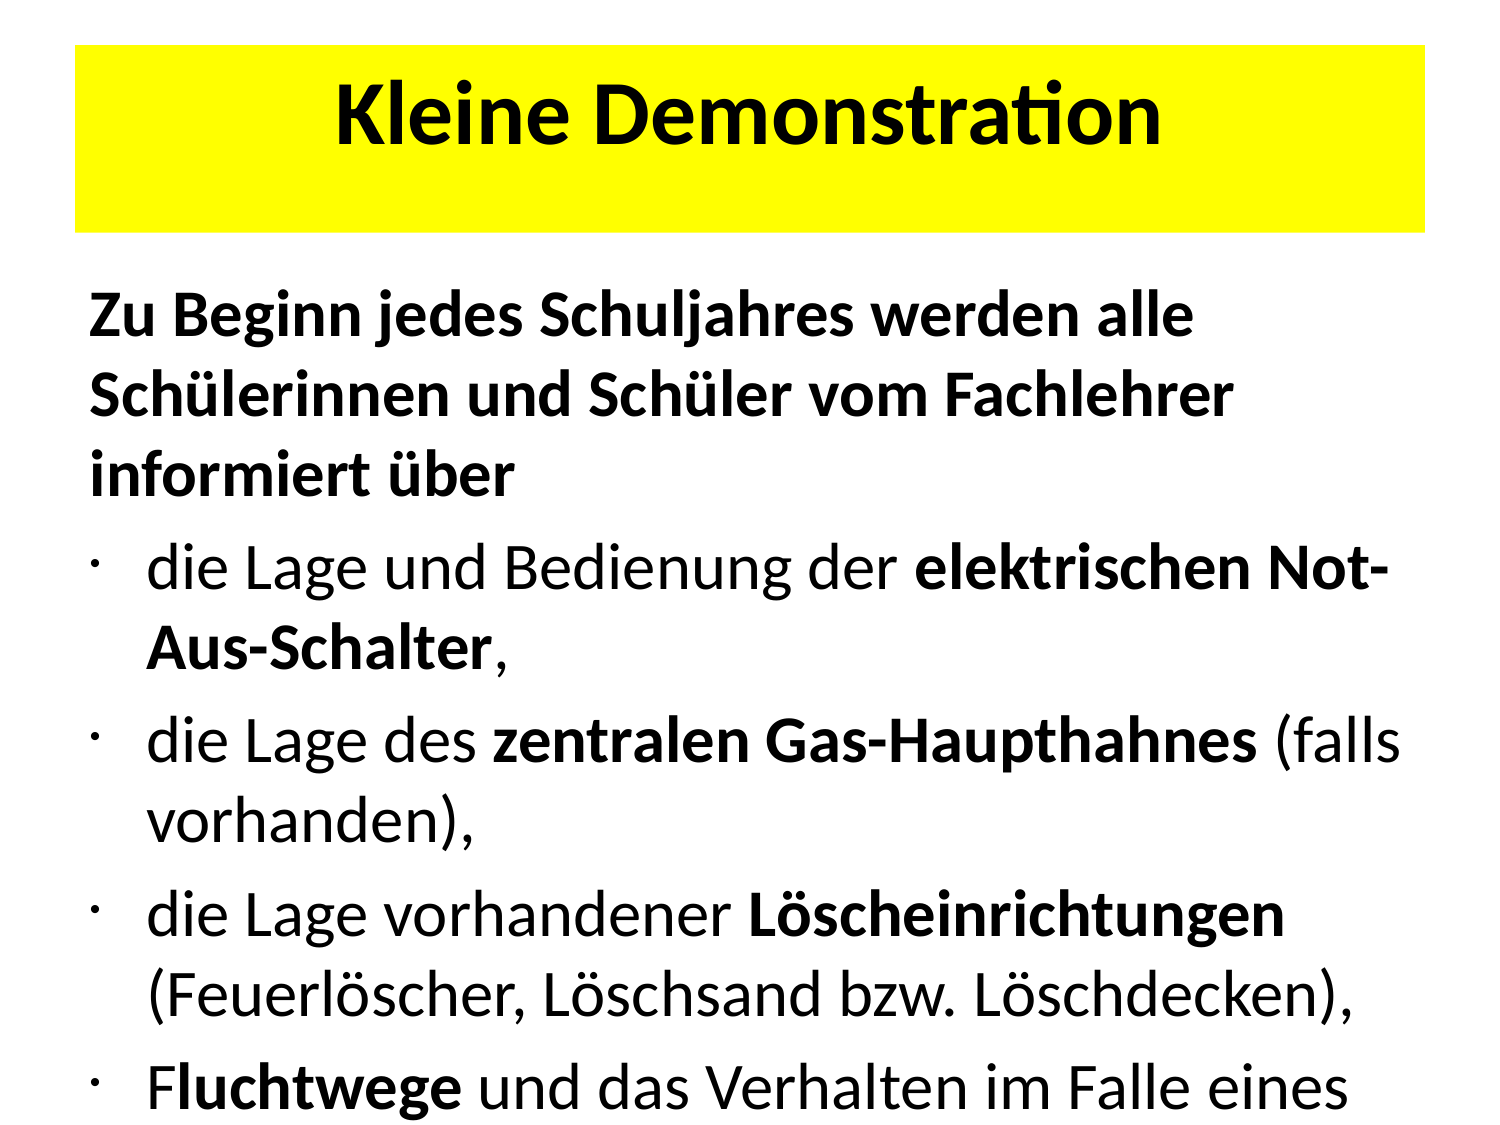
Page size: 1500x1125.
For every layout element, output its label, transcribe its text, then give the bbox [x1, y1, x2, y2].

list Zu Beginn jedes Schuljahres werden alle Schülerinnen und Schüler vom Fachlehrer informiert über die Lage und Bedienung der elektrischen Not-Aus-Schalter, die Lage des zentralen Gas-Haupthahnes (falls vorhanden), die Lage vorhandener Löscheinrichtungen (Feuerlöscher, Löschsand bzw. Löschdecken), Fluchtwege und das Verhalten im Falle eines Notfalls, die Verwendung einer Augendusche (falls vorhanden). [75, 262, 1425, 1005]
title Kleine Demonstration [75, 45, 1425, 233]
